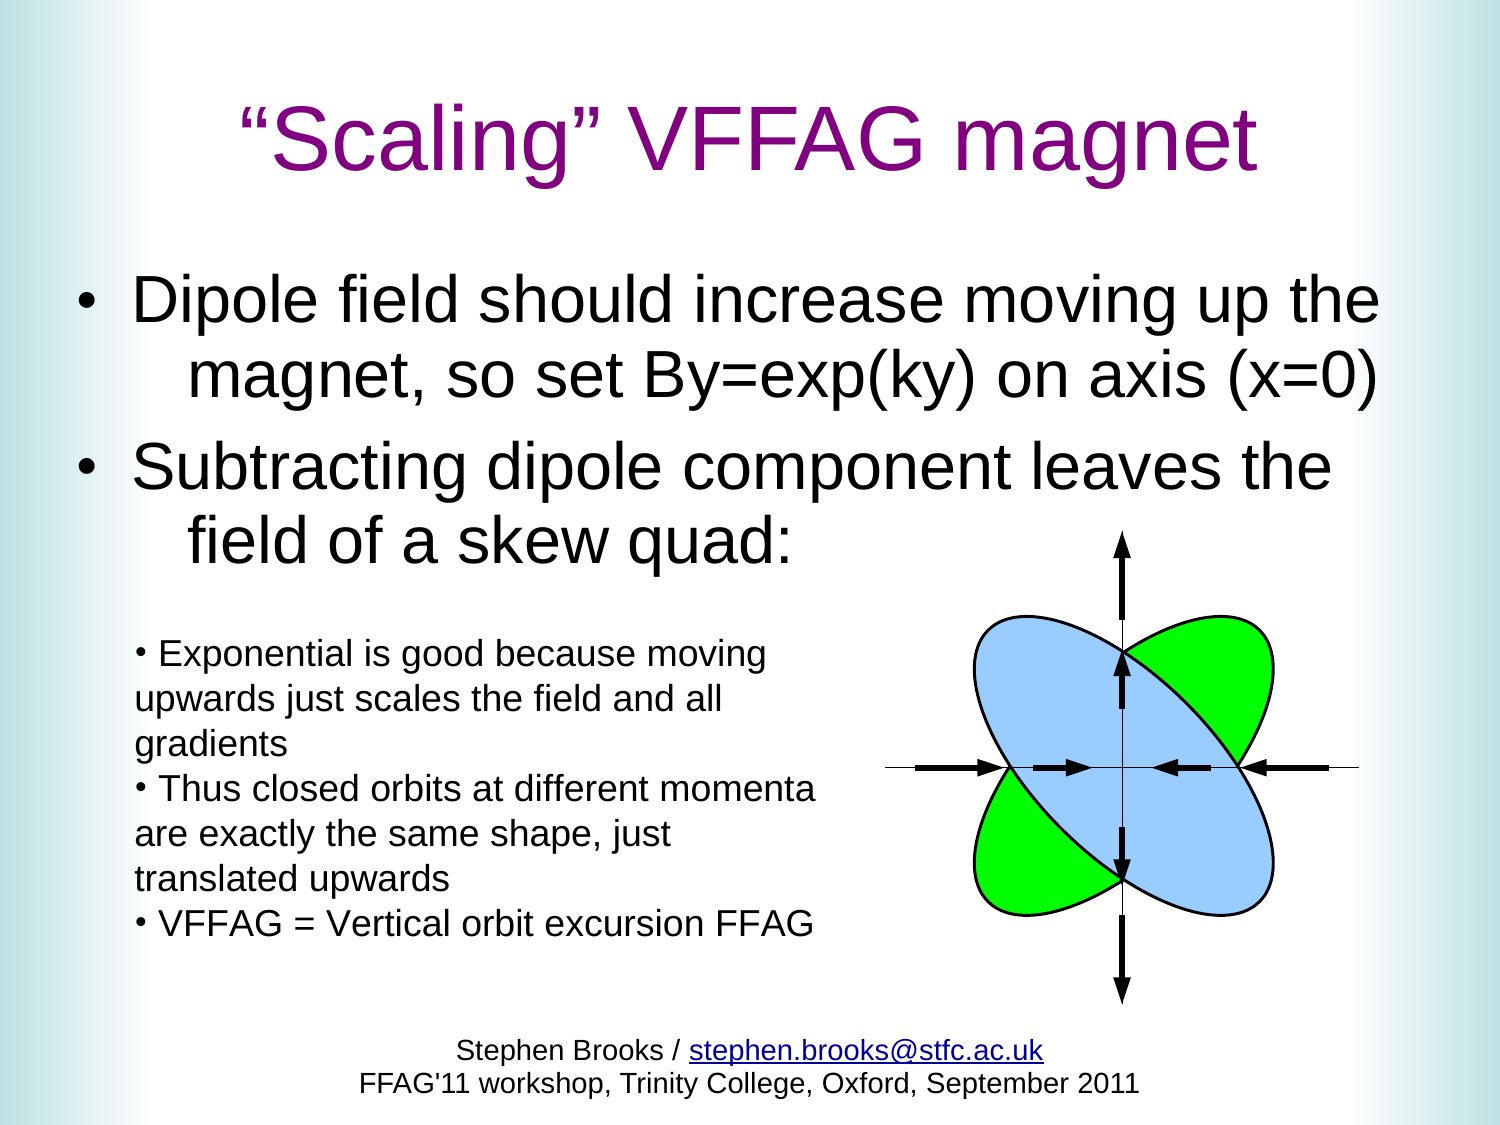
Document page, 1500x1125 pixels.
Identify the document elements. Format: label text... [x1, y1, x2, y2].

title “Scaling” VFFAG magnet [75, 52, 1425, 225]
list Dipole field should increase moving up the magnet, so set By=exp(ky) on axis (x=0) Subtracting dipole component leaves the field of a skew quad: [75, 262, 1425, 991]
text_box Exponential is good because moving upwards just scales the field and all gradients Thus closed orbits at different momenta are exactly the same shape, just translated upwards VFFAG = Vertical orbit excursion FFAG [118, 620, 857, 1004]
